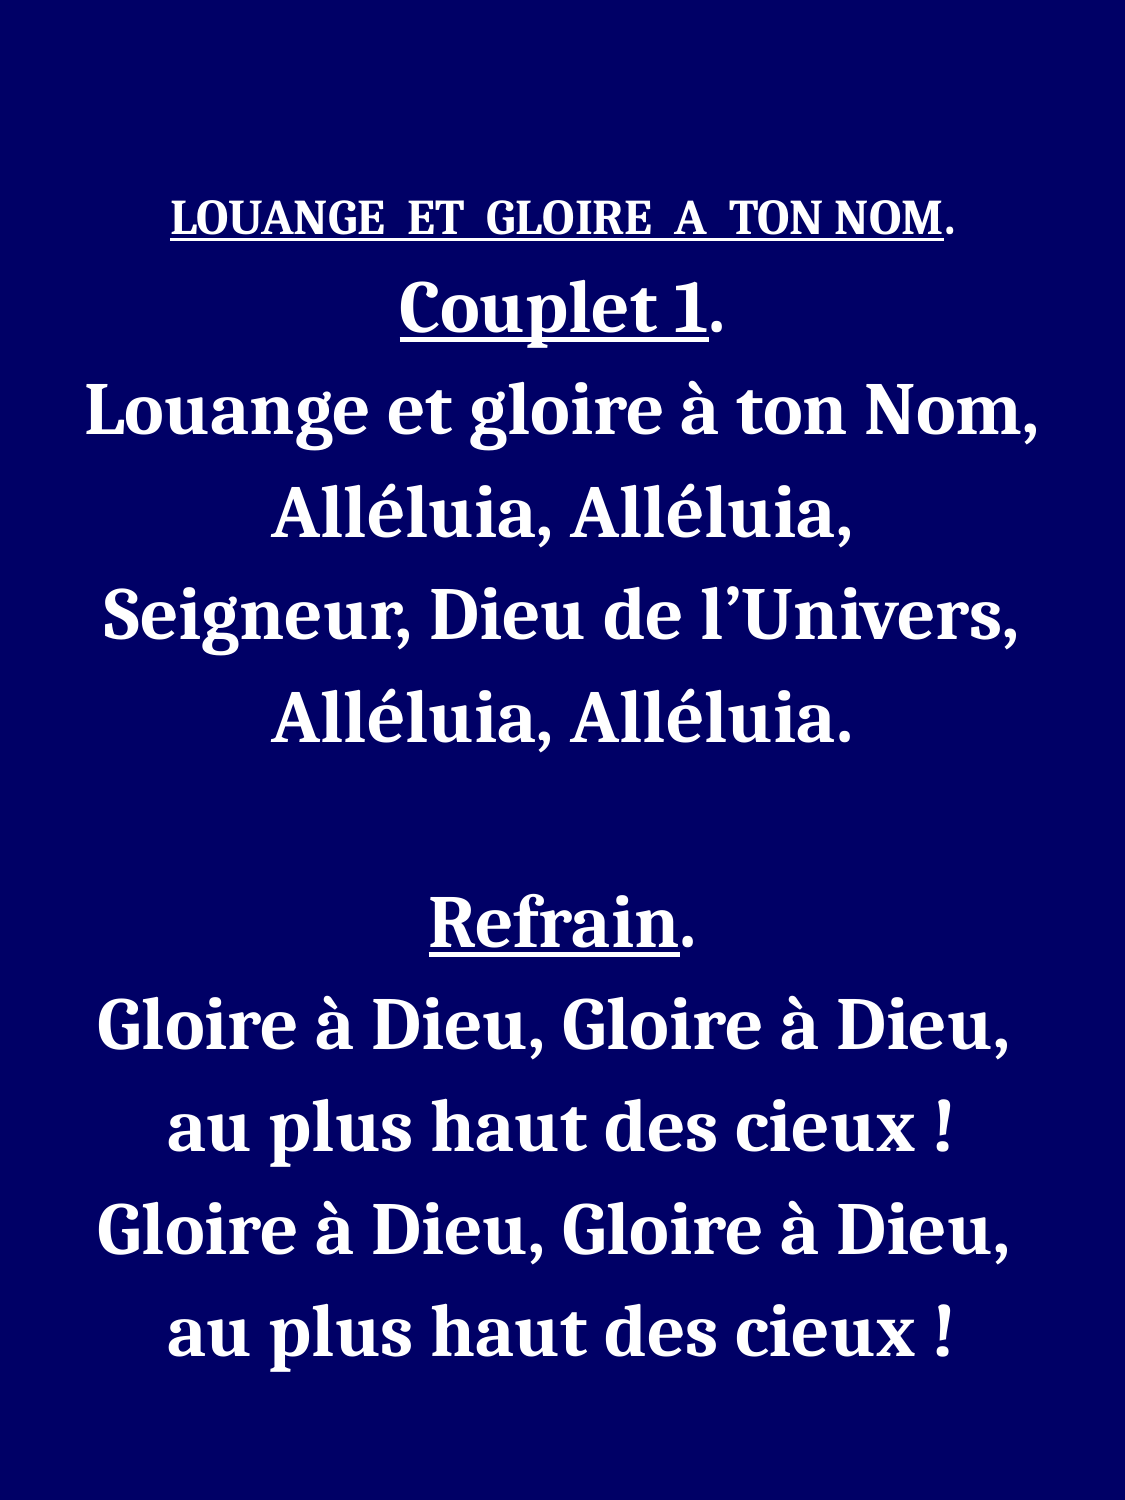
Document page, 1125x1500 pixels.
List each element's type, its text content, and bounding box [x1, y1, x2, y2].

text_box LOUANGE ET GLOIRE A TON NOM. Couplet 1. Louange et gloire à ton Nom, Alléluia, Alléluia, Seigneur, Dieu de l’Univers, Alléluia, Alléluia. Refrain. Gloire à Dieu, Gloire à Dieu, au plus haut des cieux ! Gloire à Dieu, Gloire à Dieu, au plus haut des cieux ! [0, 177, 1125, 1483]
